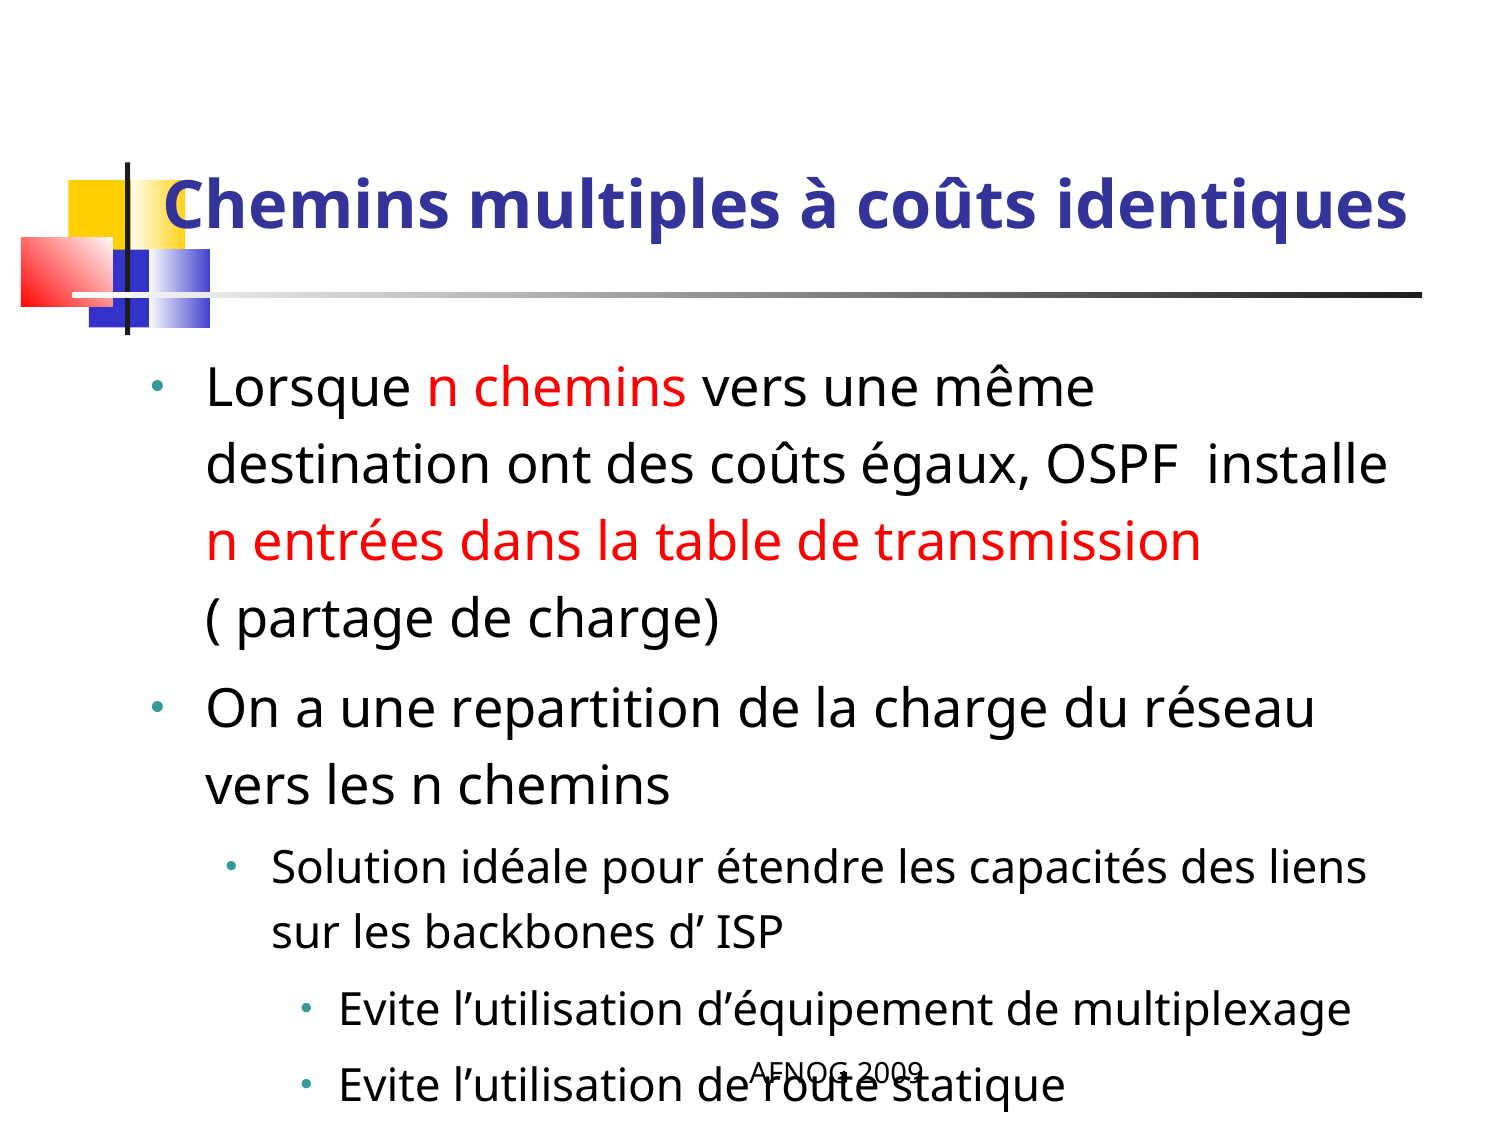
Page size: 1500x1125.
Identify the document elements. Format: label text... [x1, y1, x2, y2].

title Chemins multiples à coûts identiques [147, 78, 1427, 254]
list Lorsque n chemins vers une même destination ont des coûts égaux, OSPF installe n entrées dans la table de transmission ( partage de charge) On a une repartition de la charge du réseau vers les n chemins Solution idéale pour étendre les capacités des liens sur les backbones d’ ISP Evite l’utilisation d’équipement de multiplexage Evite l’utilisation de route statique [135, 337, 1411, 1036]
